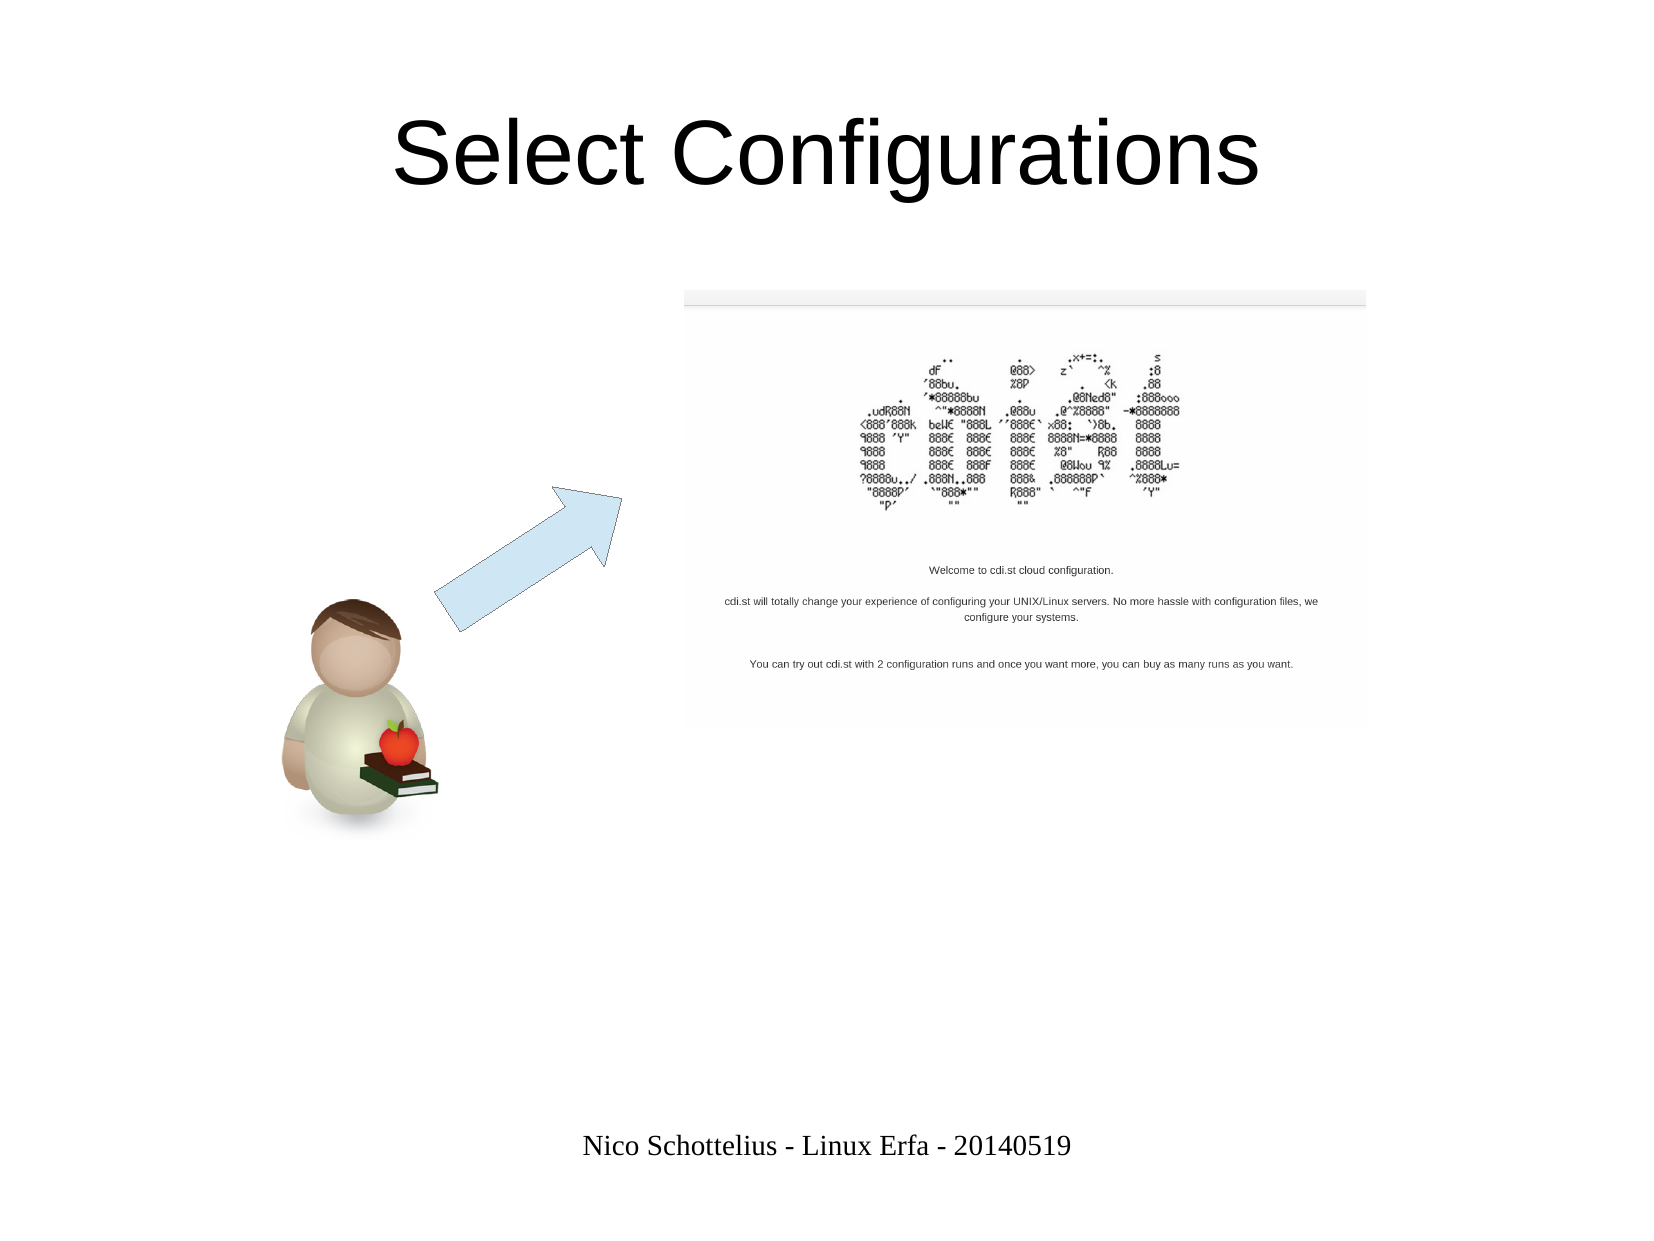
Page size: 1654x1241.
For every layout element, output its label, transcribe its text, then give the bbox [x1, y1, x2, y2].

title Select Configurations [82, 49, 1571, 257]
text_box [434, 486, 622, 632]
picture [684, 290, 1366, 731]
picture [266, 577, 457, 840]
